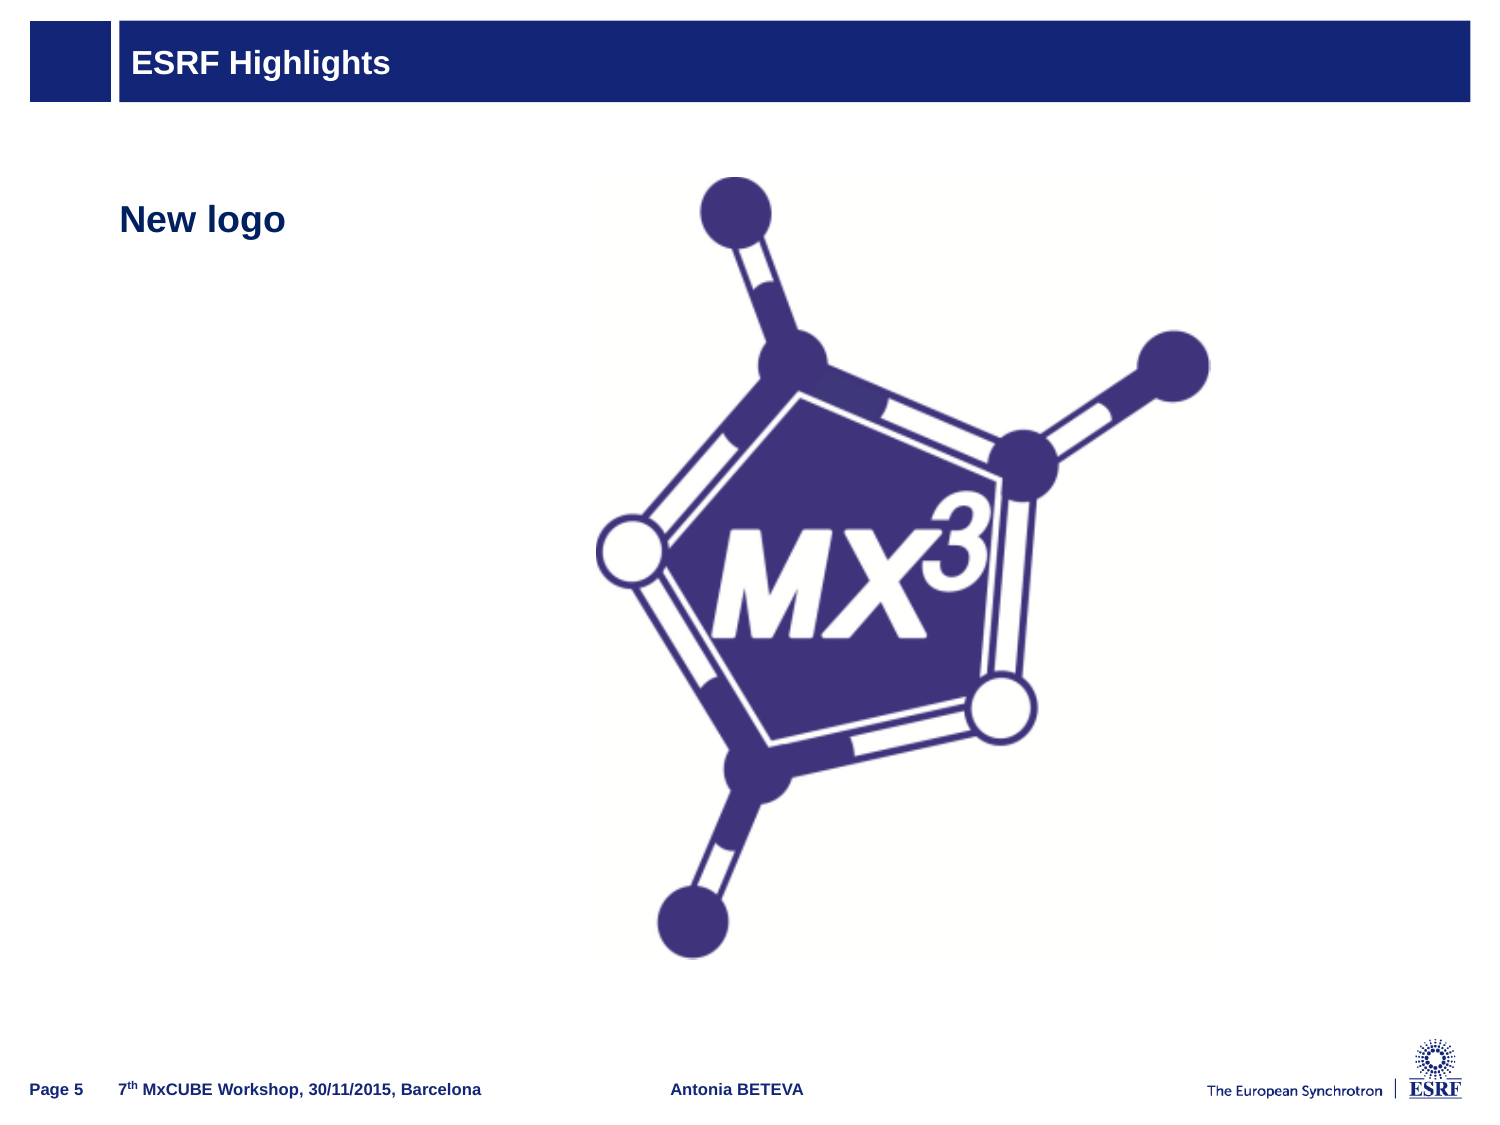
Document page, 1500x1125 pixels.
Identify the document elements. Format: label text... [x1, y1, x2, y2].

picture [1175, 1018, 1500, 1125]
text_box 7th MxCUBE Workshop, 30/11/2015, Barcelona Antonia BETEVA [118, 1063, 1122, 1099]
picture [596, 177, 1211, 960]
list New logo [119, 125, 1471, 1012]
title ESRF Highlights [119, 20, 1471, 103]
text_box Page <number> [29, 1063, 98, 1099]
